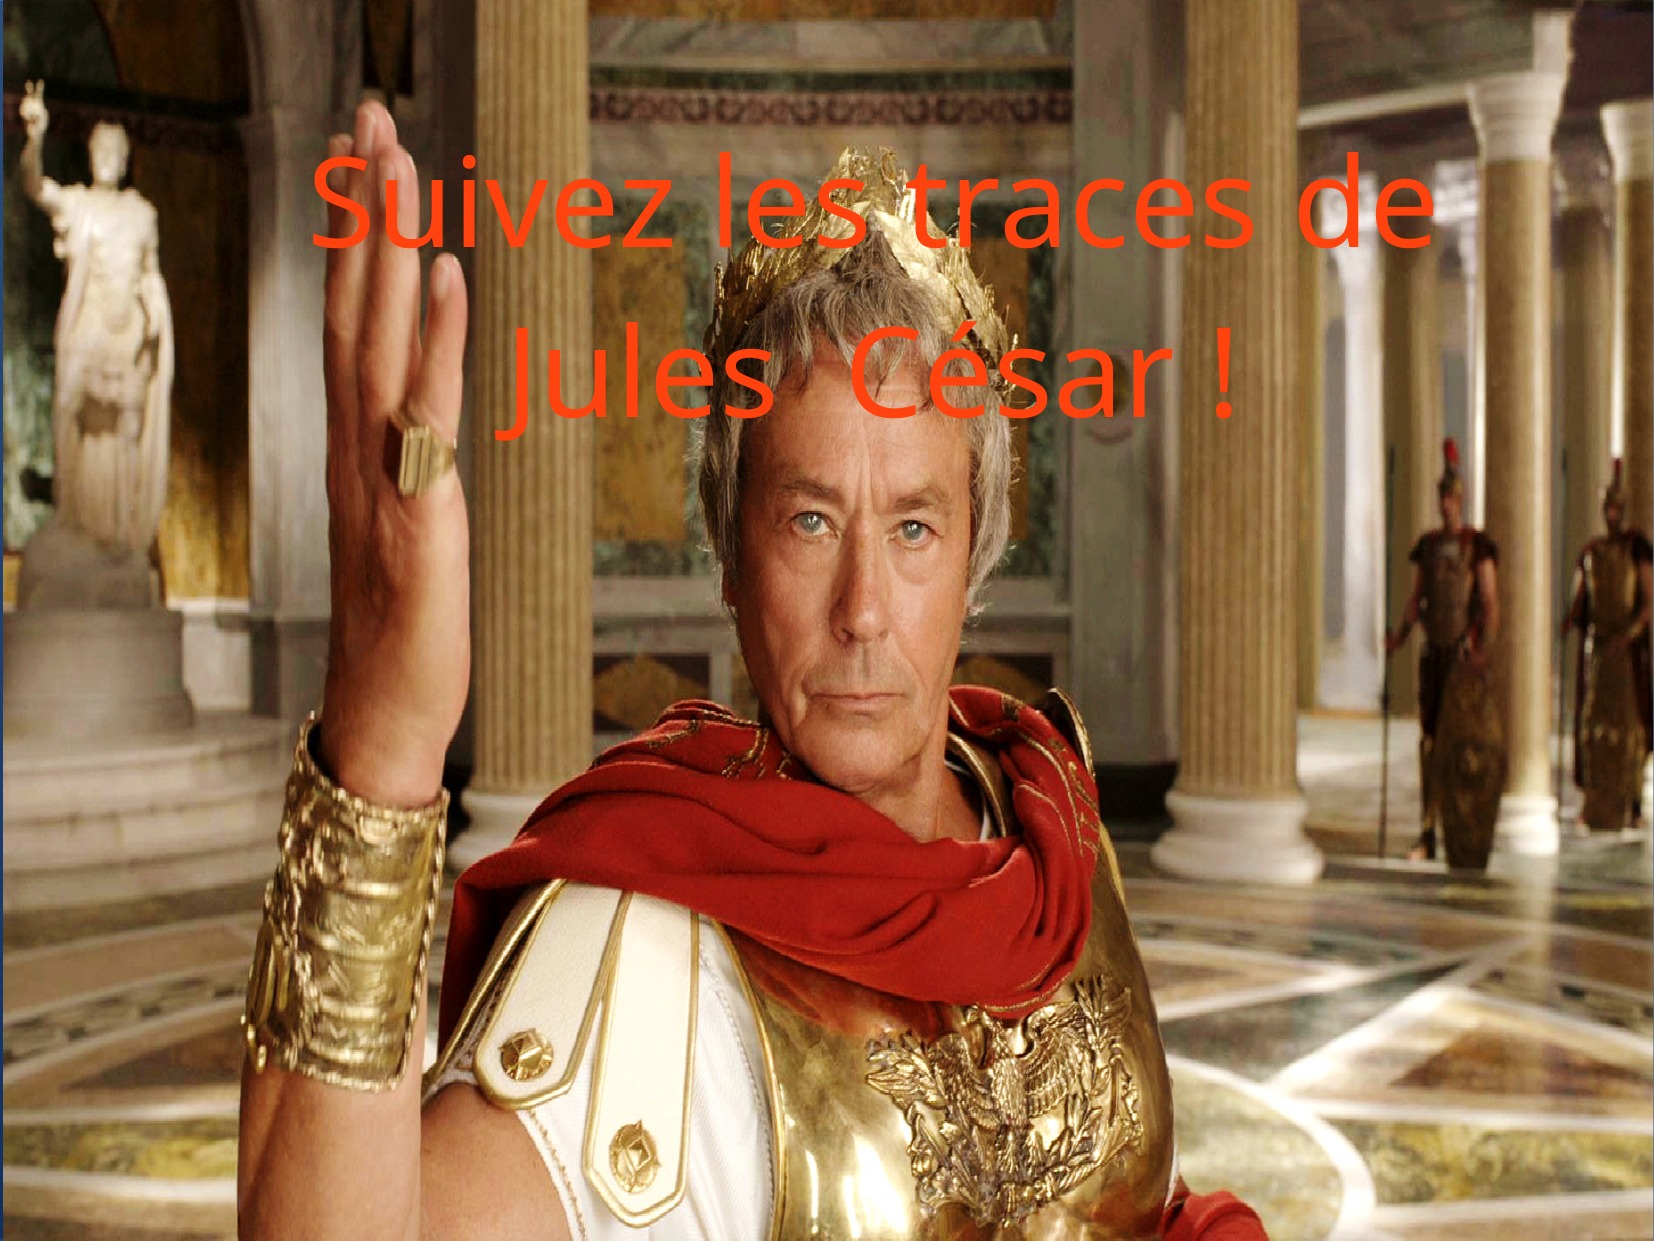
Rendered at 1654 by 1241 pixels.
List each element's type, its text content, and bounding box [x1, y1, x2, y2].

text_box Suivez les traces de Jules César ! [248, 106, 1501, 470]
picture [3, 0, 1654, 1241]
